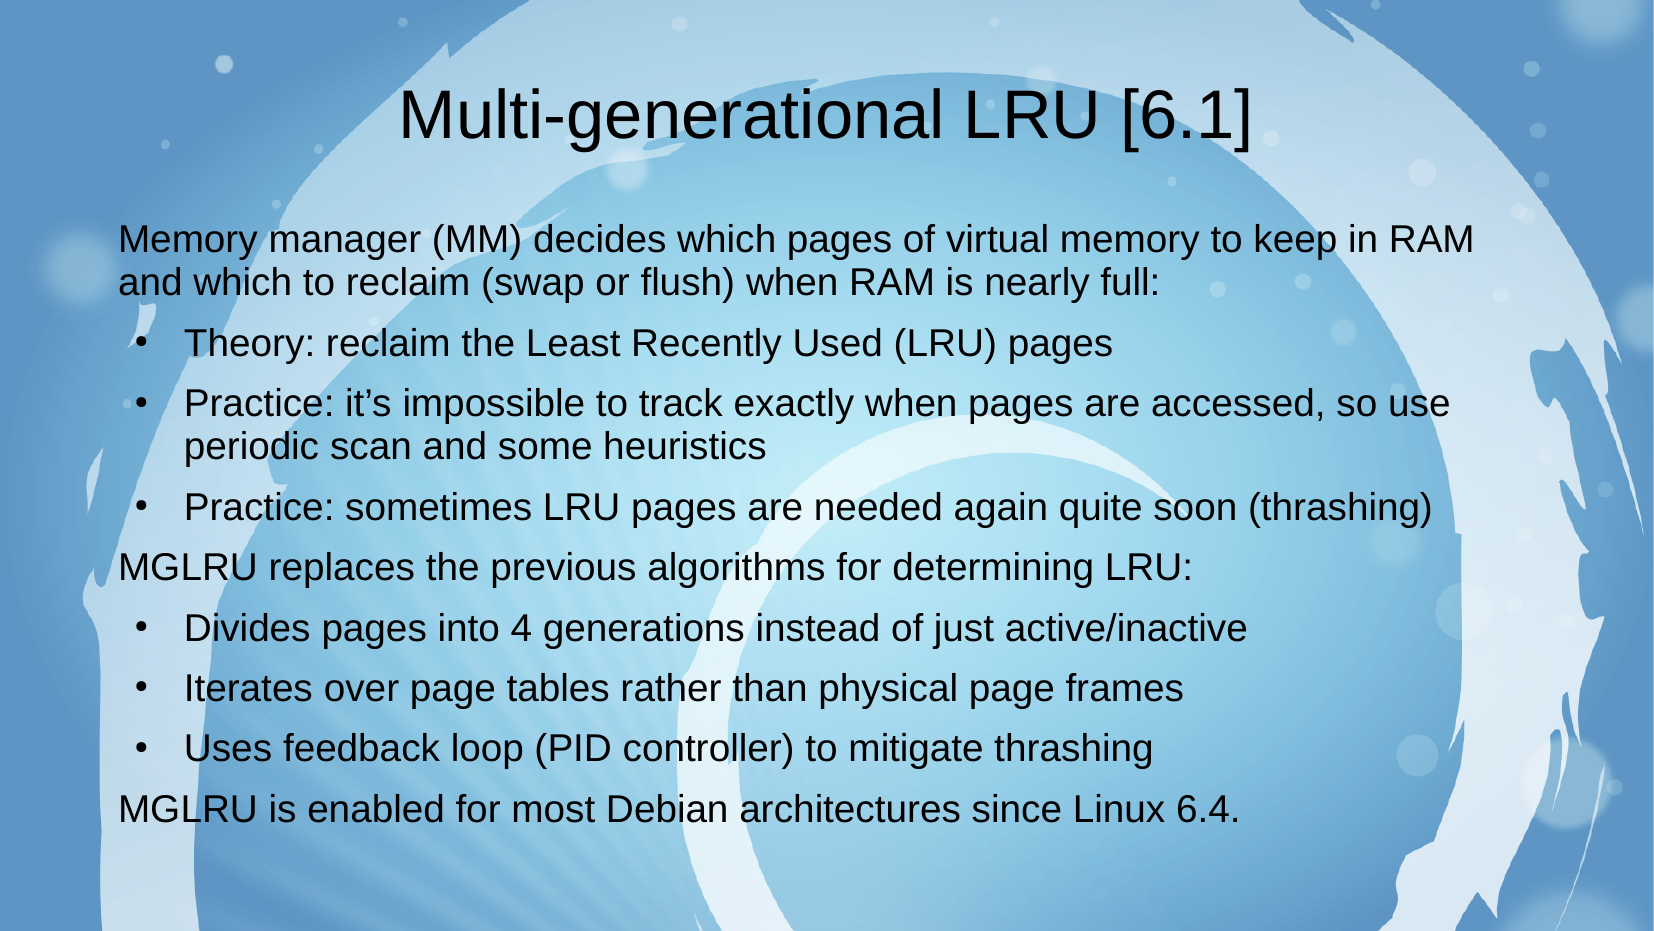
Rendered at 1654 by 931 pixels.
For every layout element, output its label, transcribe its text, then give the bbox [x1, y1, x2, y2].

list Memory manager (MM) decides which pages of virtual memory to keep in RAM and which to reclaim (swap or flush) when RAM is nearly full: Theory: reclaim the Least Recently Used (LRU) pages Practice: it’s impossible to track exactly when pages are accessed, so use periodic scan and some heuristics Practice: sometimes LRU pages are needed again quite soon (thrashing) MGLRU replaces the previous algorithms for determining LRU: Divides pages into 4 generations instead of just active/inactive Iterates over page tables rather than physical page frames Uses feedback loop (PID controller) to mitigate thrashing MGLRU is enabled for most Debian architectures since Linux 6.4. [118, 217, 1536, 832]
title Multi-generational LRU [6.1] [118, 37, 1536, 193]
picture [0, 0, 1654, 931]
